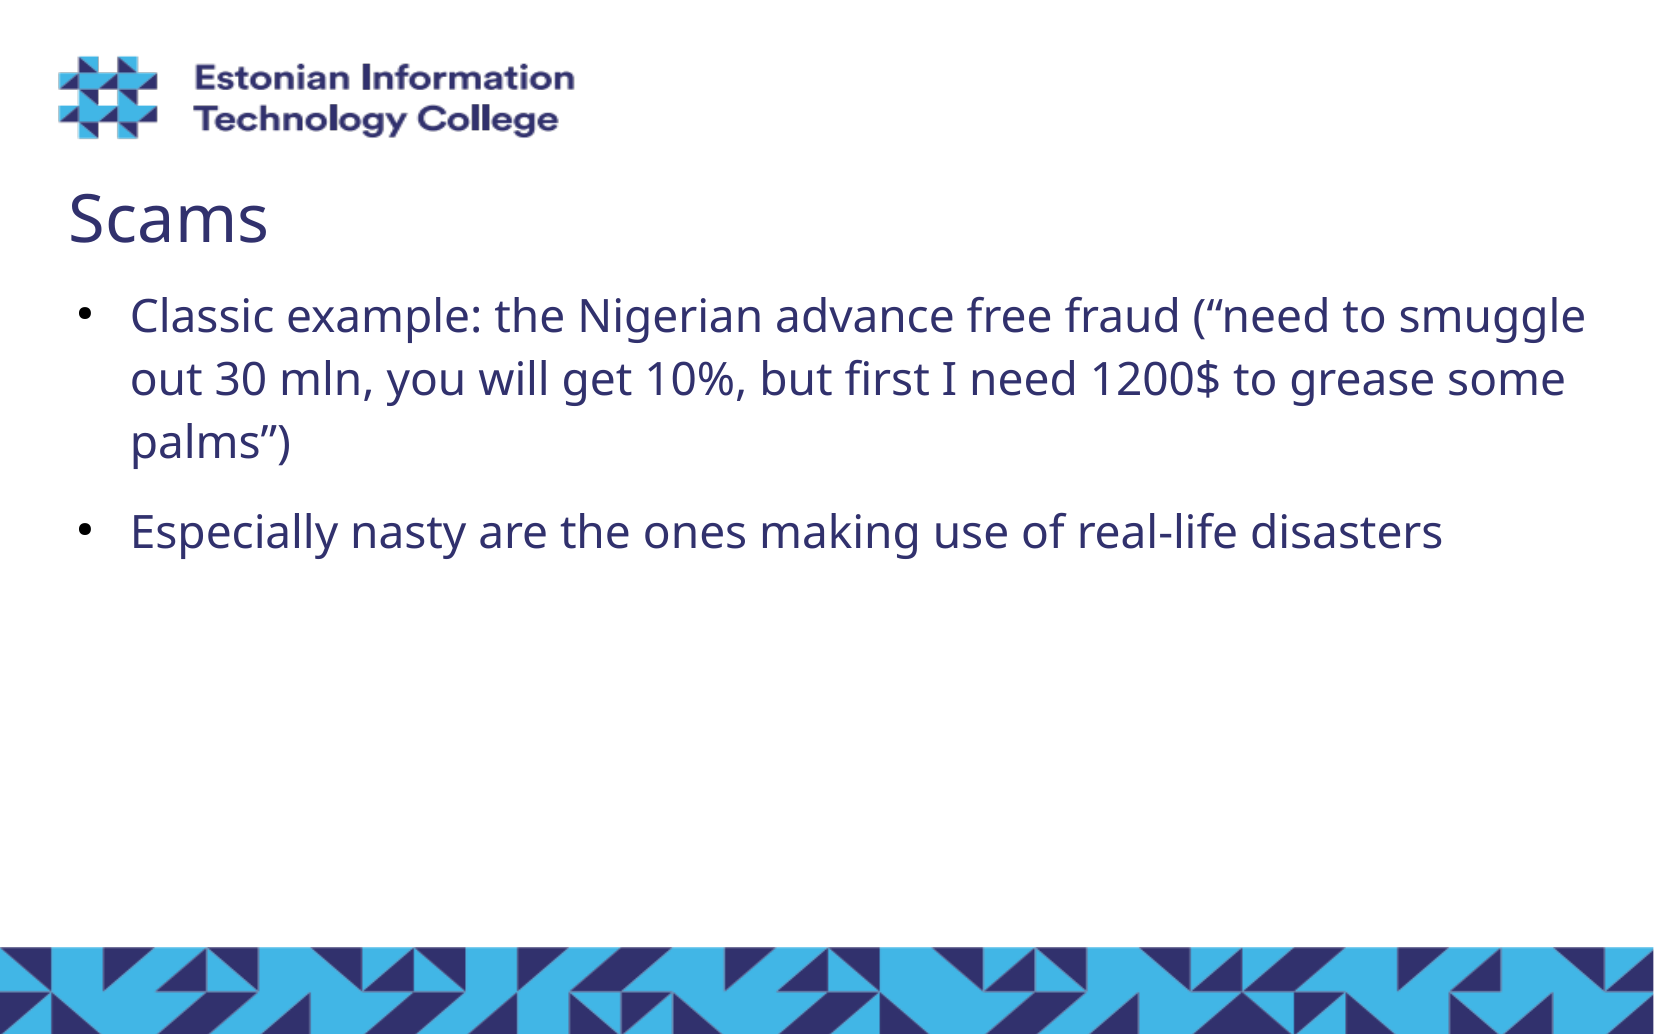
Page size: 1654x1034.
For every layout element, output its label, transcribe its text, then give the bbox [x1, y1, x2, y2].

list Classic example: the Nigerian advance free fraud (“need to smuggle out 30 mln, you will get 10%, but first I need 1200$ to grease some palms”) Especially nasty are the ones making use of real-life disasters [59, 283, 1595, 936]
title Scams [68, 147, 1536, 283]
